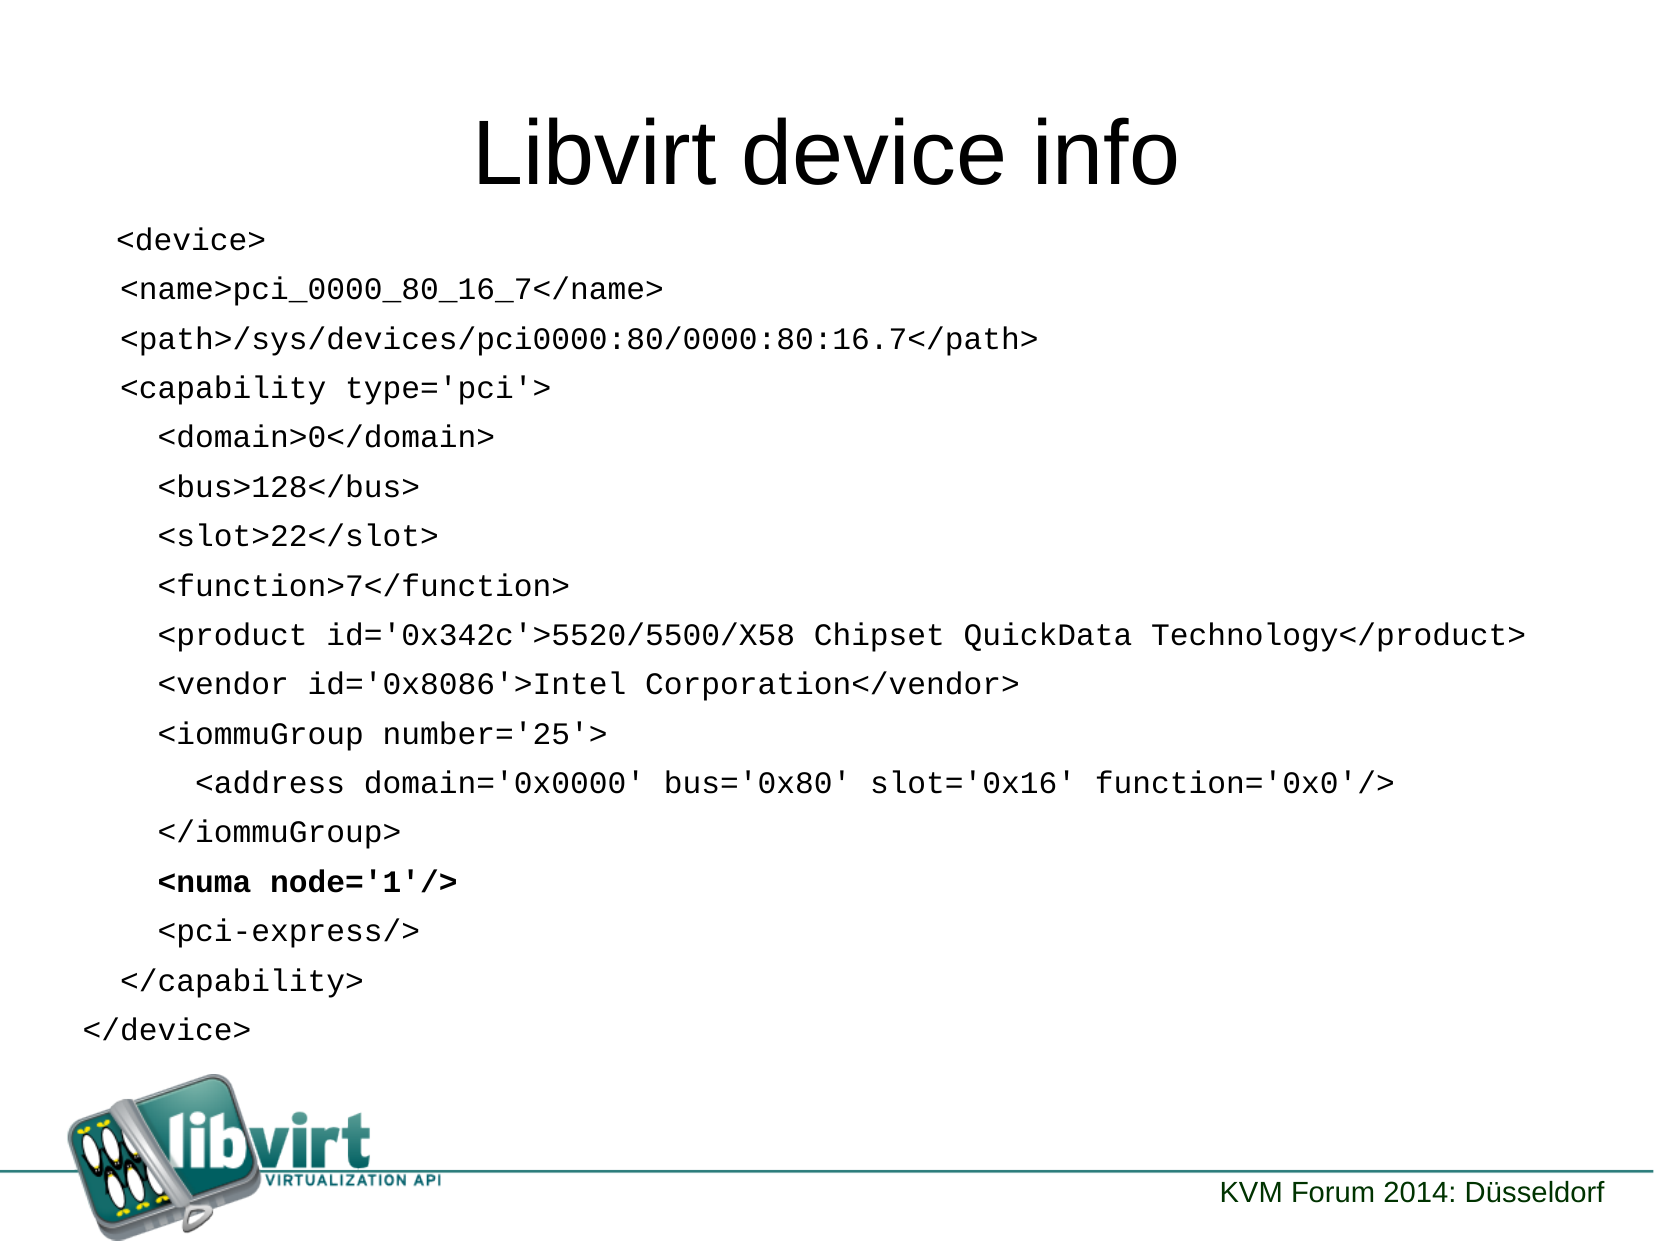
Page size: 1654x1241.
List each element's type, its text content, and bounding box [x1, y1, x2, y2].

list <device> <name>pci_0000_80_16_7</name> <path>/sys/devices/pci0000:80/0000:80:16.7</path> <capability type='pci'> <domain>0</domain> <bus>128</bus> <slot>22</slot> <function>7</function> <product id='0x342c'>5520/5500/X58 Chipset QuickData Technology</product> <vendor id='0x8086'>Intel Corporation</vendor> <iommuGroup number='25'> <address domain='0x0000' bus='0x80' slot='0x16' function='0x0'/> </iommuGroup> <numa node='1'/> <pci-express/> </capability> </device> [82, 224, 1571, 1075]
picture [0, 1074, 1654, 1241]
title Libvirt device info [82, 49, 1571, 224]
